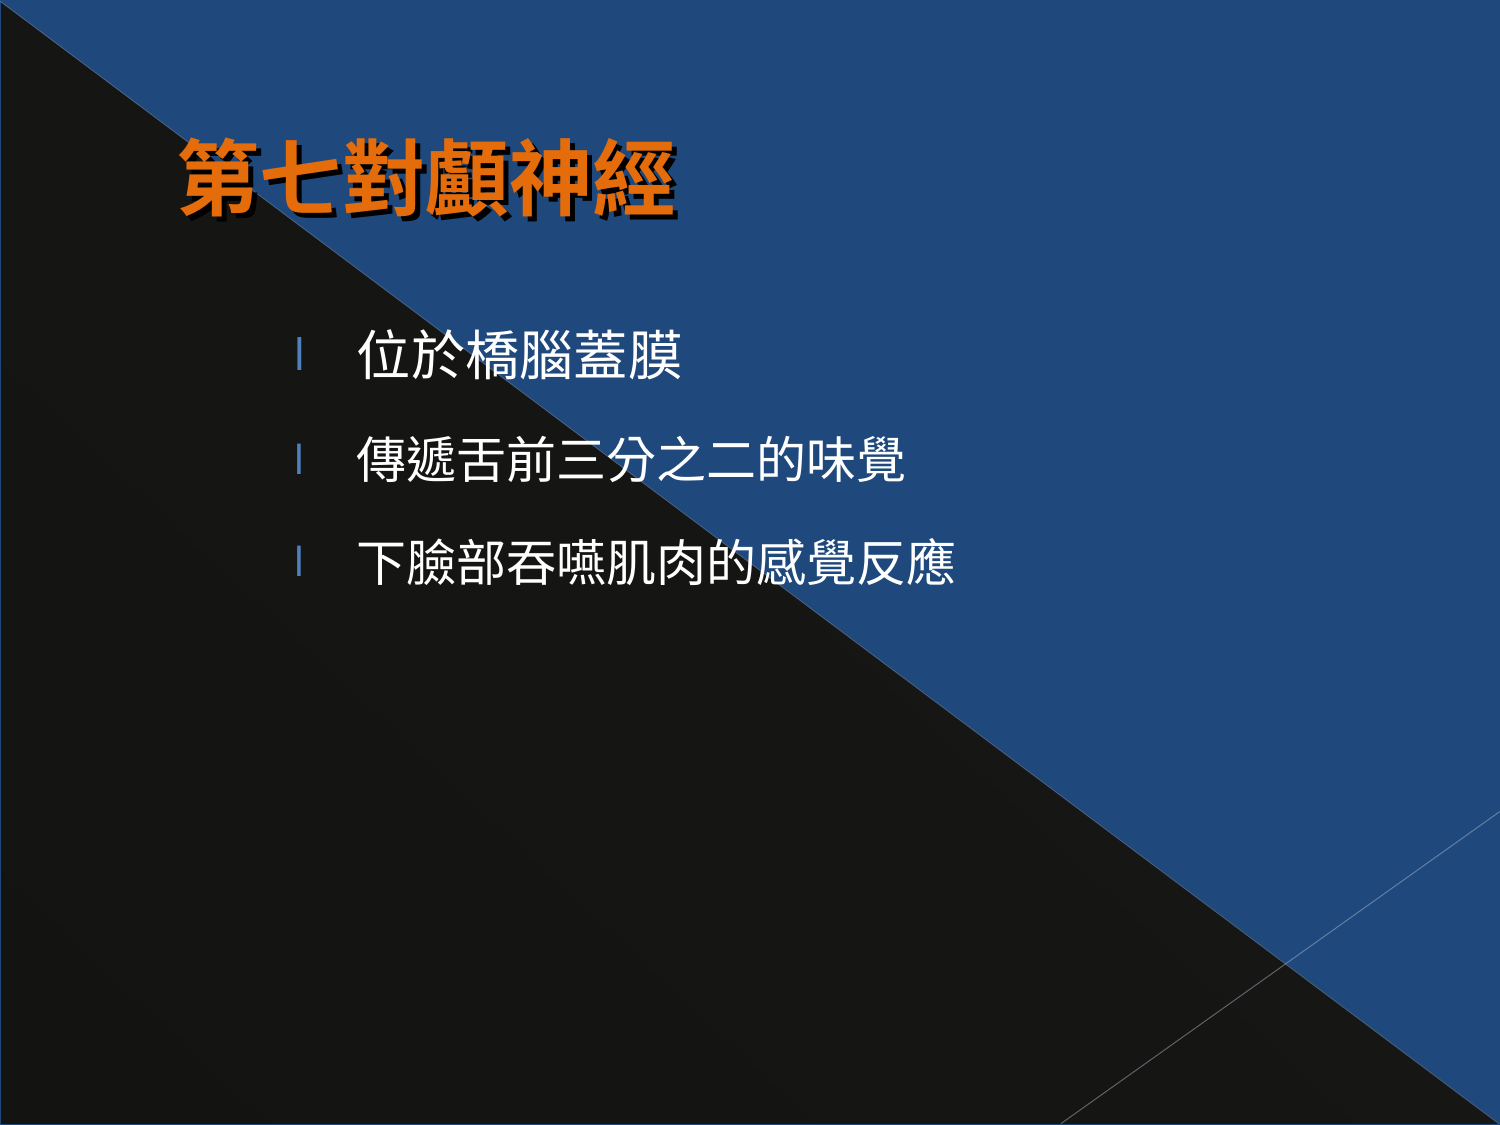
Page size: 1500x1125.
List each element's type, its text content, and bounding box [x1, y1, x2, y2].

title 第七對顱神經 [82, 82, 1196, 270]
list 位於橋腦蓋膜 傳遞舌前三分之二的味覺 下臉部吞嚥肌肉的感覺反應 [257, 281, 1402, 797]
